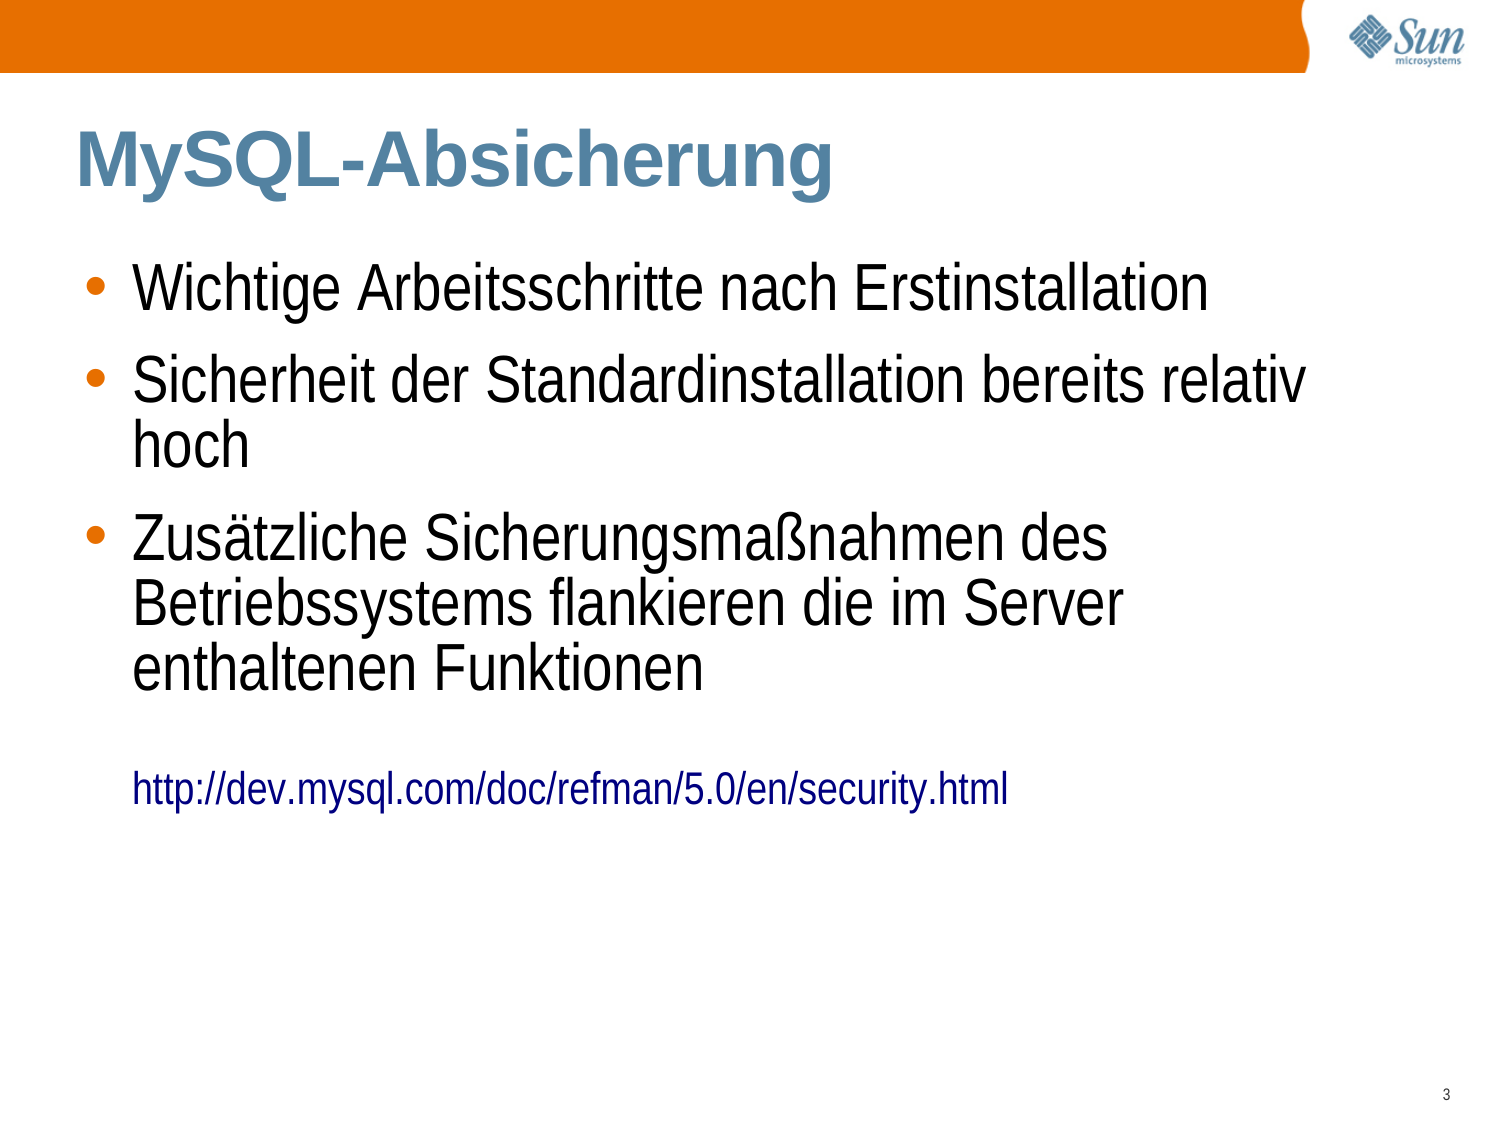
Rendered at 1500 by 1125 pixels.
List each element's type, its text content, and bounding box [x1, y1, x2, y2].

list Wichtige Arbeitsschritte nach Erstinstallation Sicherheit der Standardinstallation bereits relativ hoch Zusätzliche Sicherungsmaßnahmen des Betriebssystems flankieren die im Server enthaltenen Funktionen http://dev.mysql.com/doc/refman/5.0/en/security.html [64, 258, 1401, 1047]
picture [0, 0, 1500, 73]
title MySQL-Absicherung [75, 123, 1437, 227]
